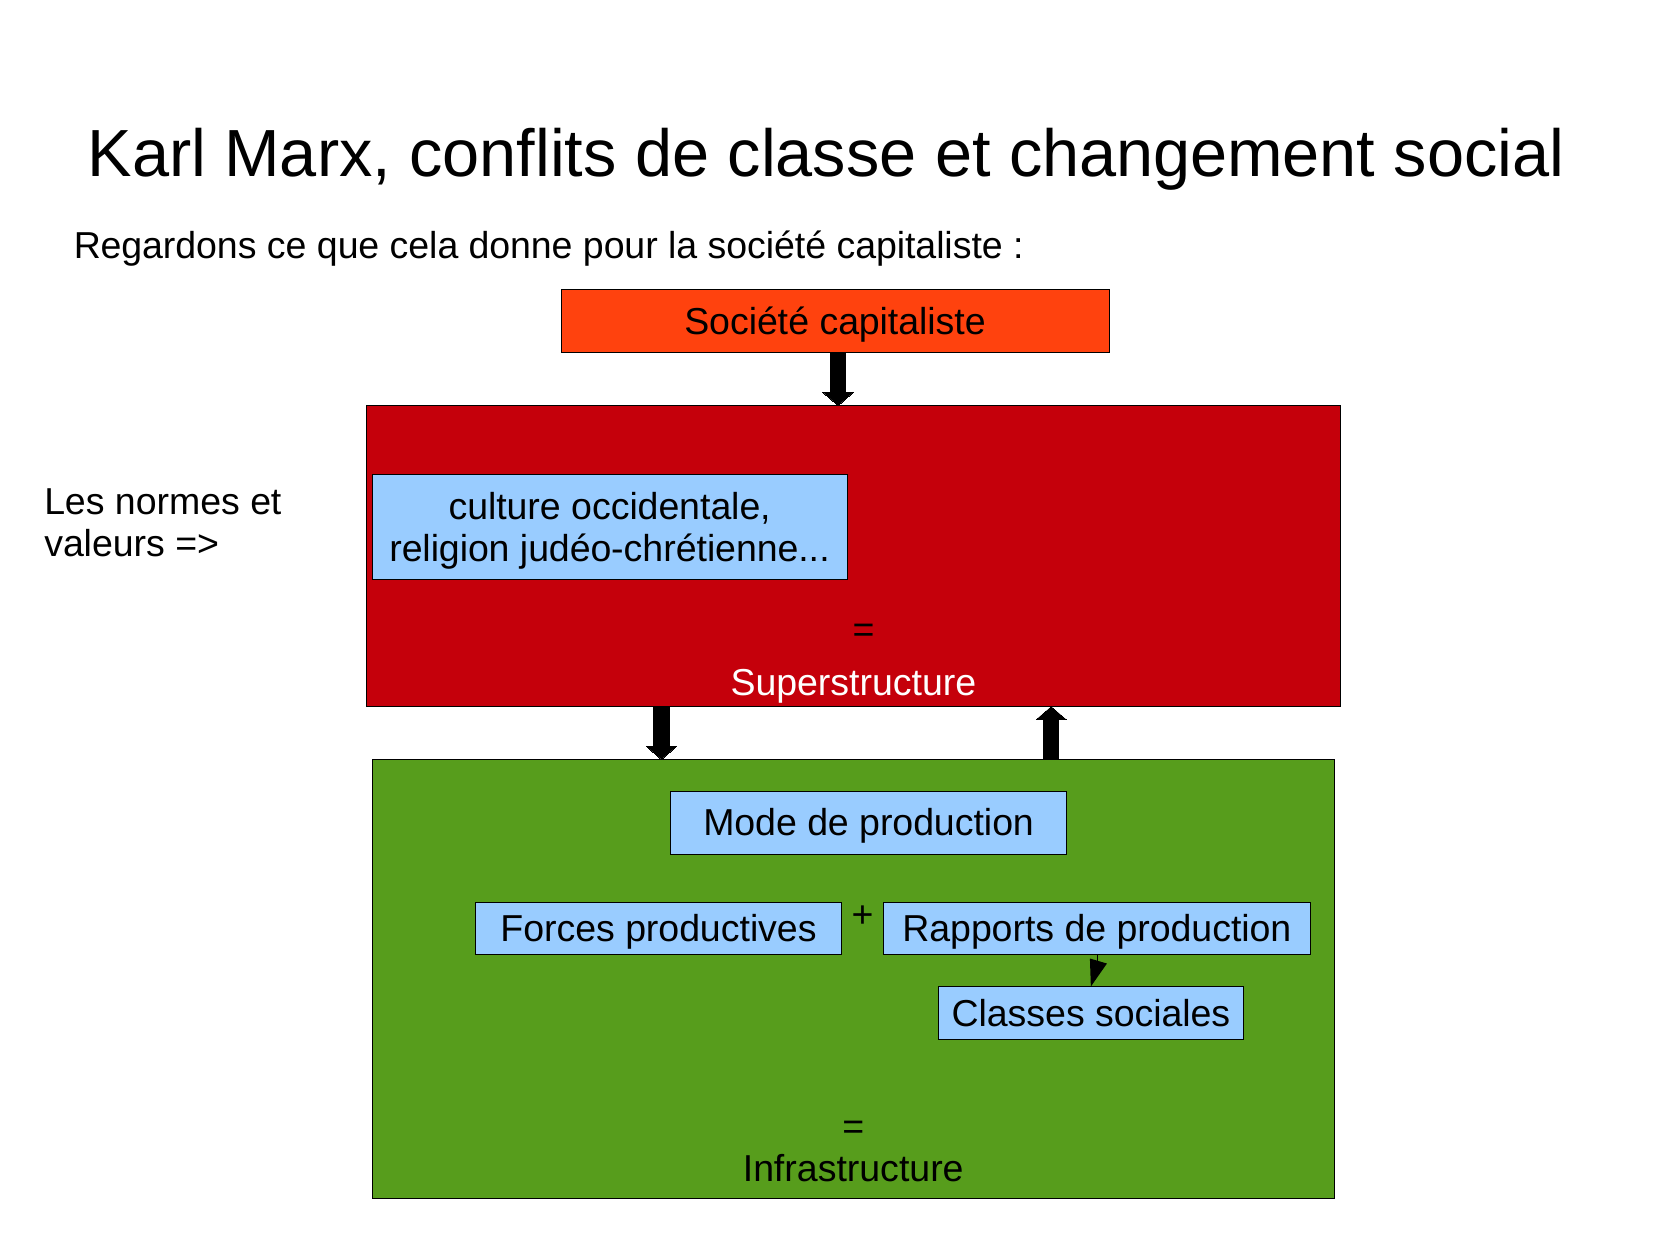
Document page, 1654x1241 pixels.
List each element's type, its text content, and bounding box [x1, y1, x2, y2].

text_box Les normes et valeurs => [29, 473, 297, 573]
text_box Classes sociales [938, 986, 1244, 1040]
text_box + [836, 886, 891, 946]
text_box = [837, 600, 892, 661]
text_box Forces productives [475, 902, 842, 955]
title Karl Marx, conflits de classe et changement social [82, 56, 1571, 250]
text_box Regardons ce que cela donne pour la société capitaliste : [59, 217, 1052, 274]
text_box [822, 352, 854, 406]
text_box Rapports de production [883, 902, 1311, 955]
text_box culture occidentale, religion judéo-chrétienne... [372, 474, 848, 580]
text_box Mode de production [670, 791, 1067, 855]
text_box = Infrastructure [372, 759, 1335, 1199]
text_box [646, 706, 677, 760]
text_box Société capitaliste [561, 289, 1110, 353]
text_box [1036, 706, 1067, 760]
text_box Superstructure [366, 405, 1341, 707]
